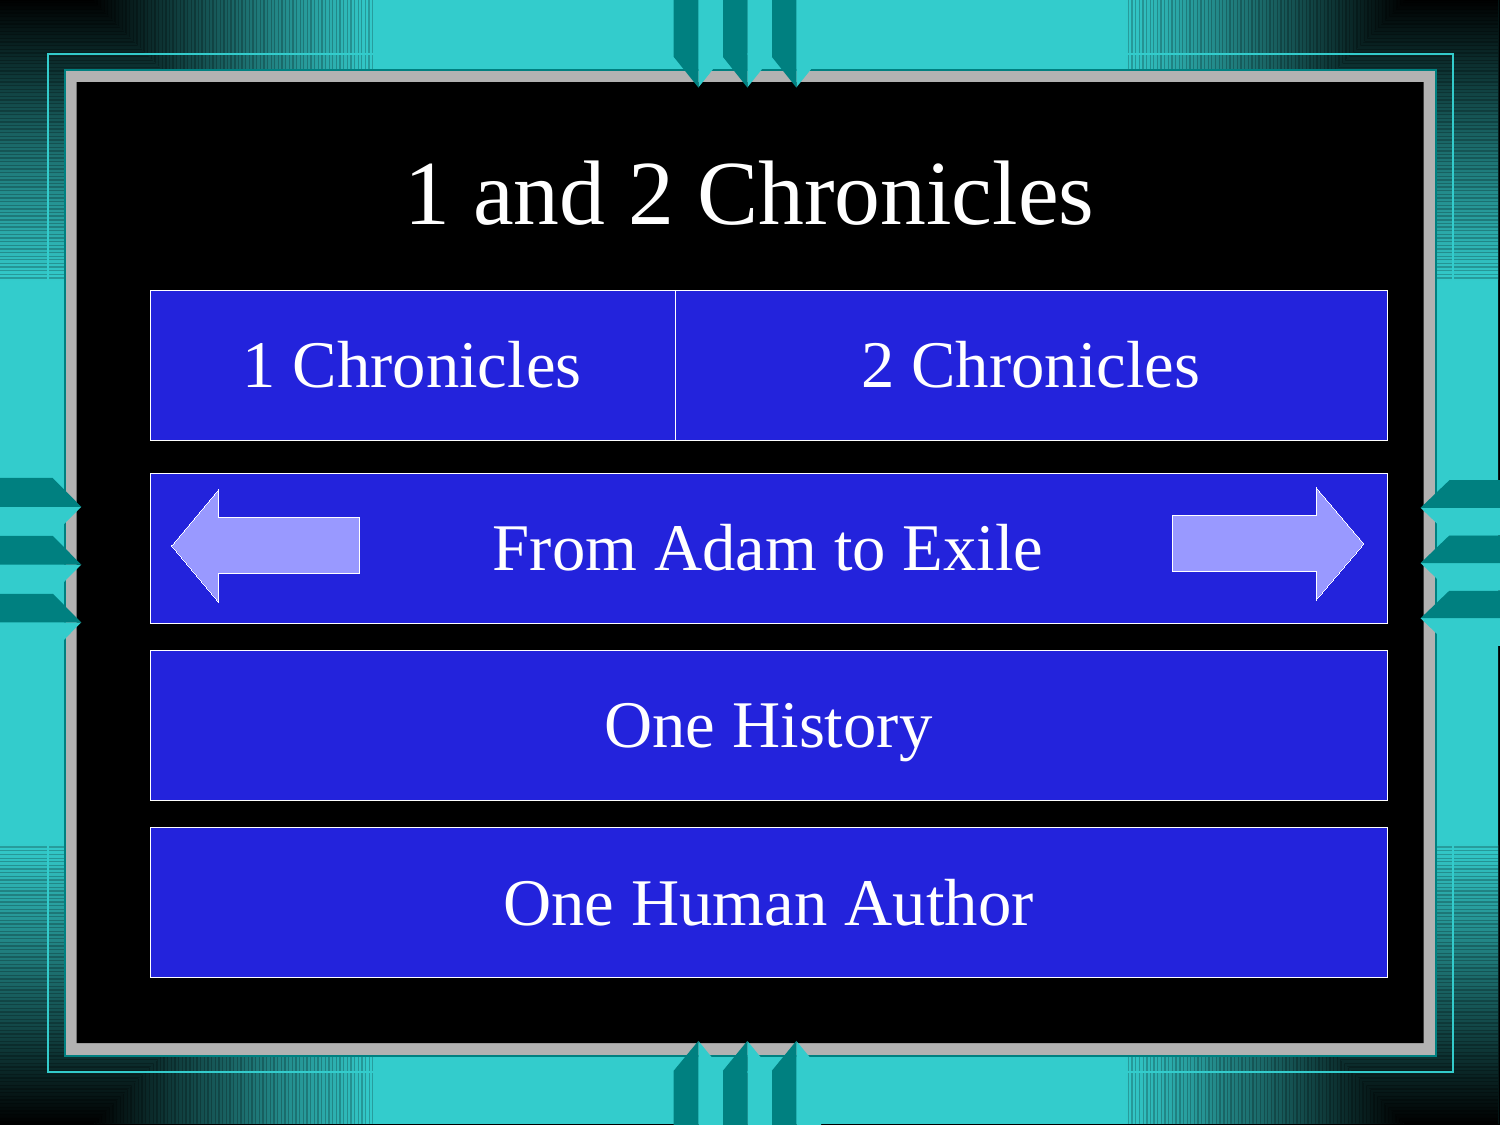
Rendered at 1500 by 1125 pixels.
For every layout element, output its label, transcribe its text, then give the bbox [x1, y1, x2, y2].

title 1 and 2 Chronicles [112, 99, 1388, 288]
text_box One Human Author [150, 827, 1388, 978]
text_box [1172, 487, 1364, 601]
text_box From Adam to Exile [150, 473, 1388, 624]
text_box One History [150, 650, 1388, 801]
text_box [171, 489, 360, 603]
text_box 2 Chronicles [675, 290, 1388, 441]
text_box 1 Chronicles [150, 290, 675, 441]
